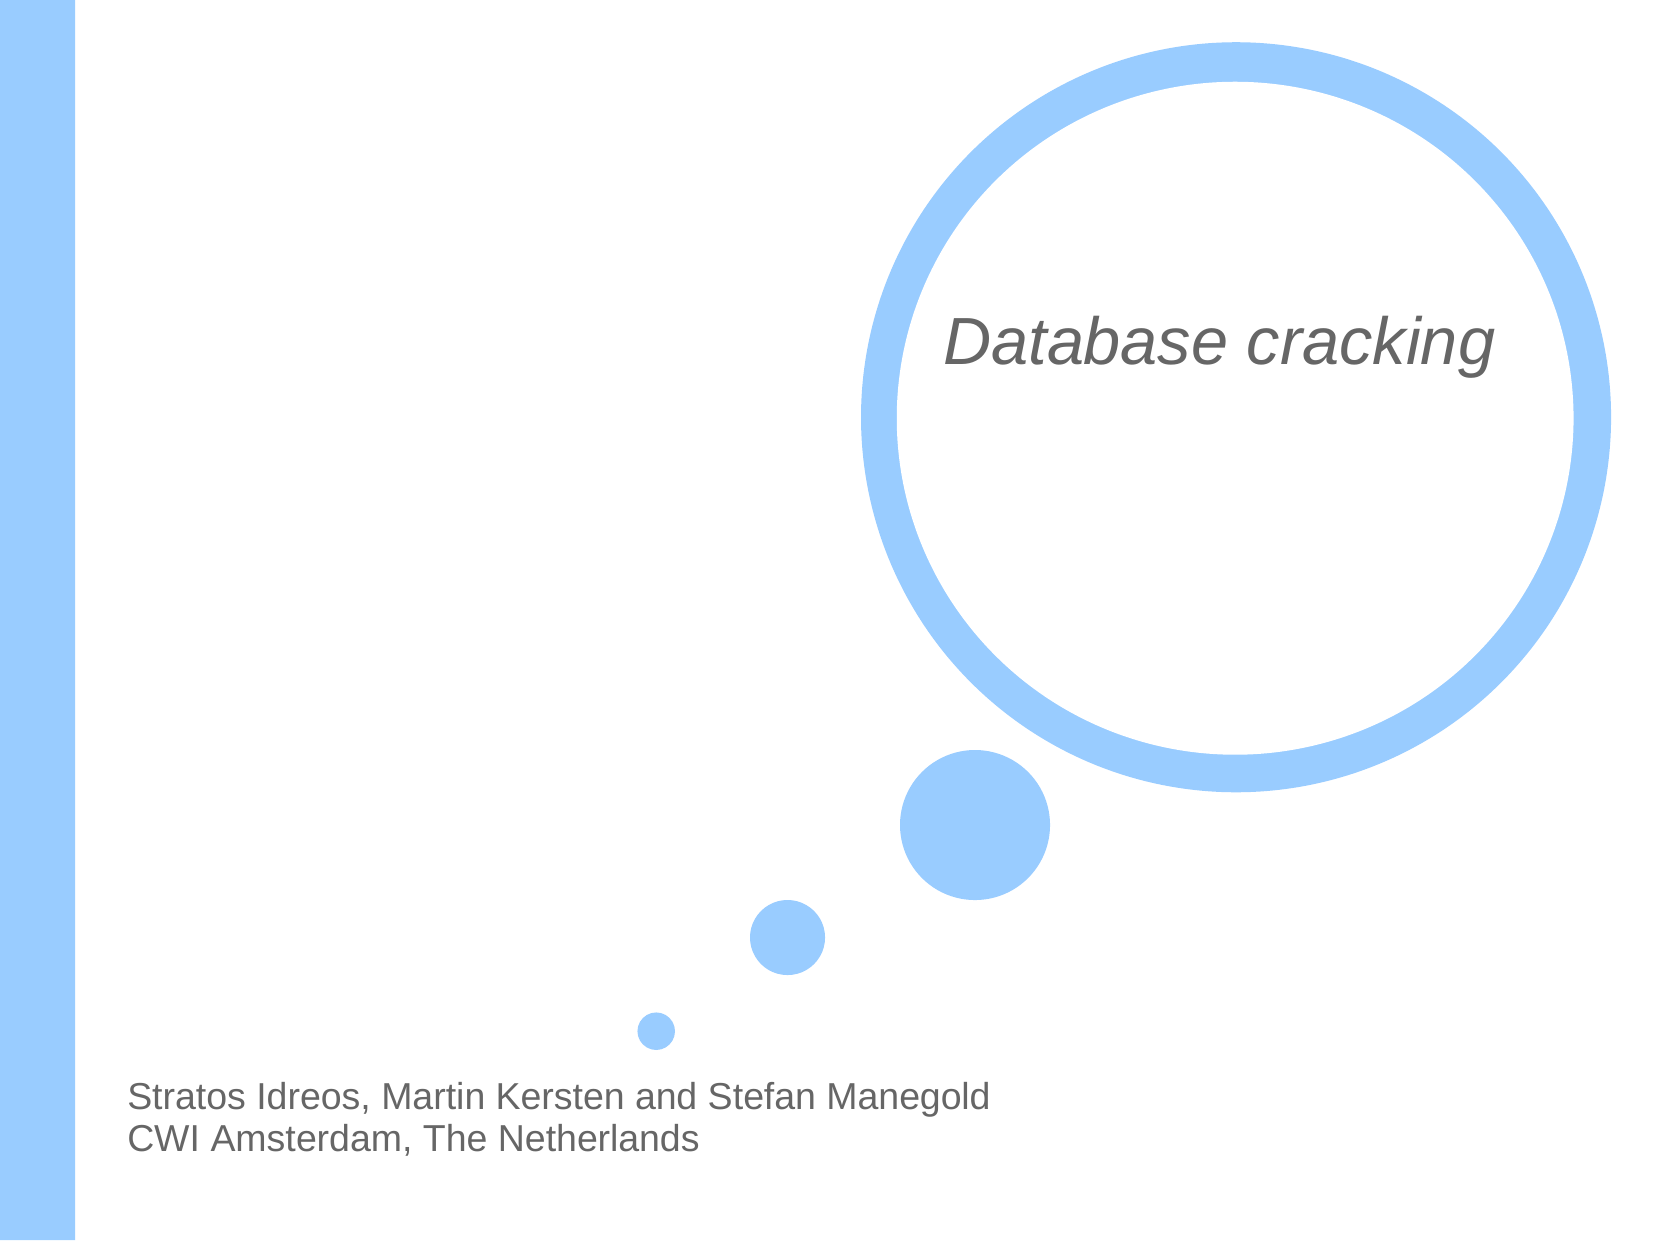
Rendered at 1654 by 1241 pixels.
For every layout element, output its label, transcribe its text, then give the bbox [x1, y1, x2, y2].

text_box [0, 0, 76, 1241]
text_box Stratos Idreos, Martin Kersten and Stefan Manegold CWI Amsterdam, The Netherlands [112, 1068, 1051, 1167]
text_box Database cracking [928, 296, 1567, 387]
text_box [750, 900, 826, 976]
text_box [637, 1012, 676, 1051]
text_box [861, 42, 1612, 793]
text_box [900, 750, 1051, 901]
